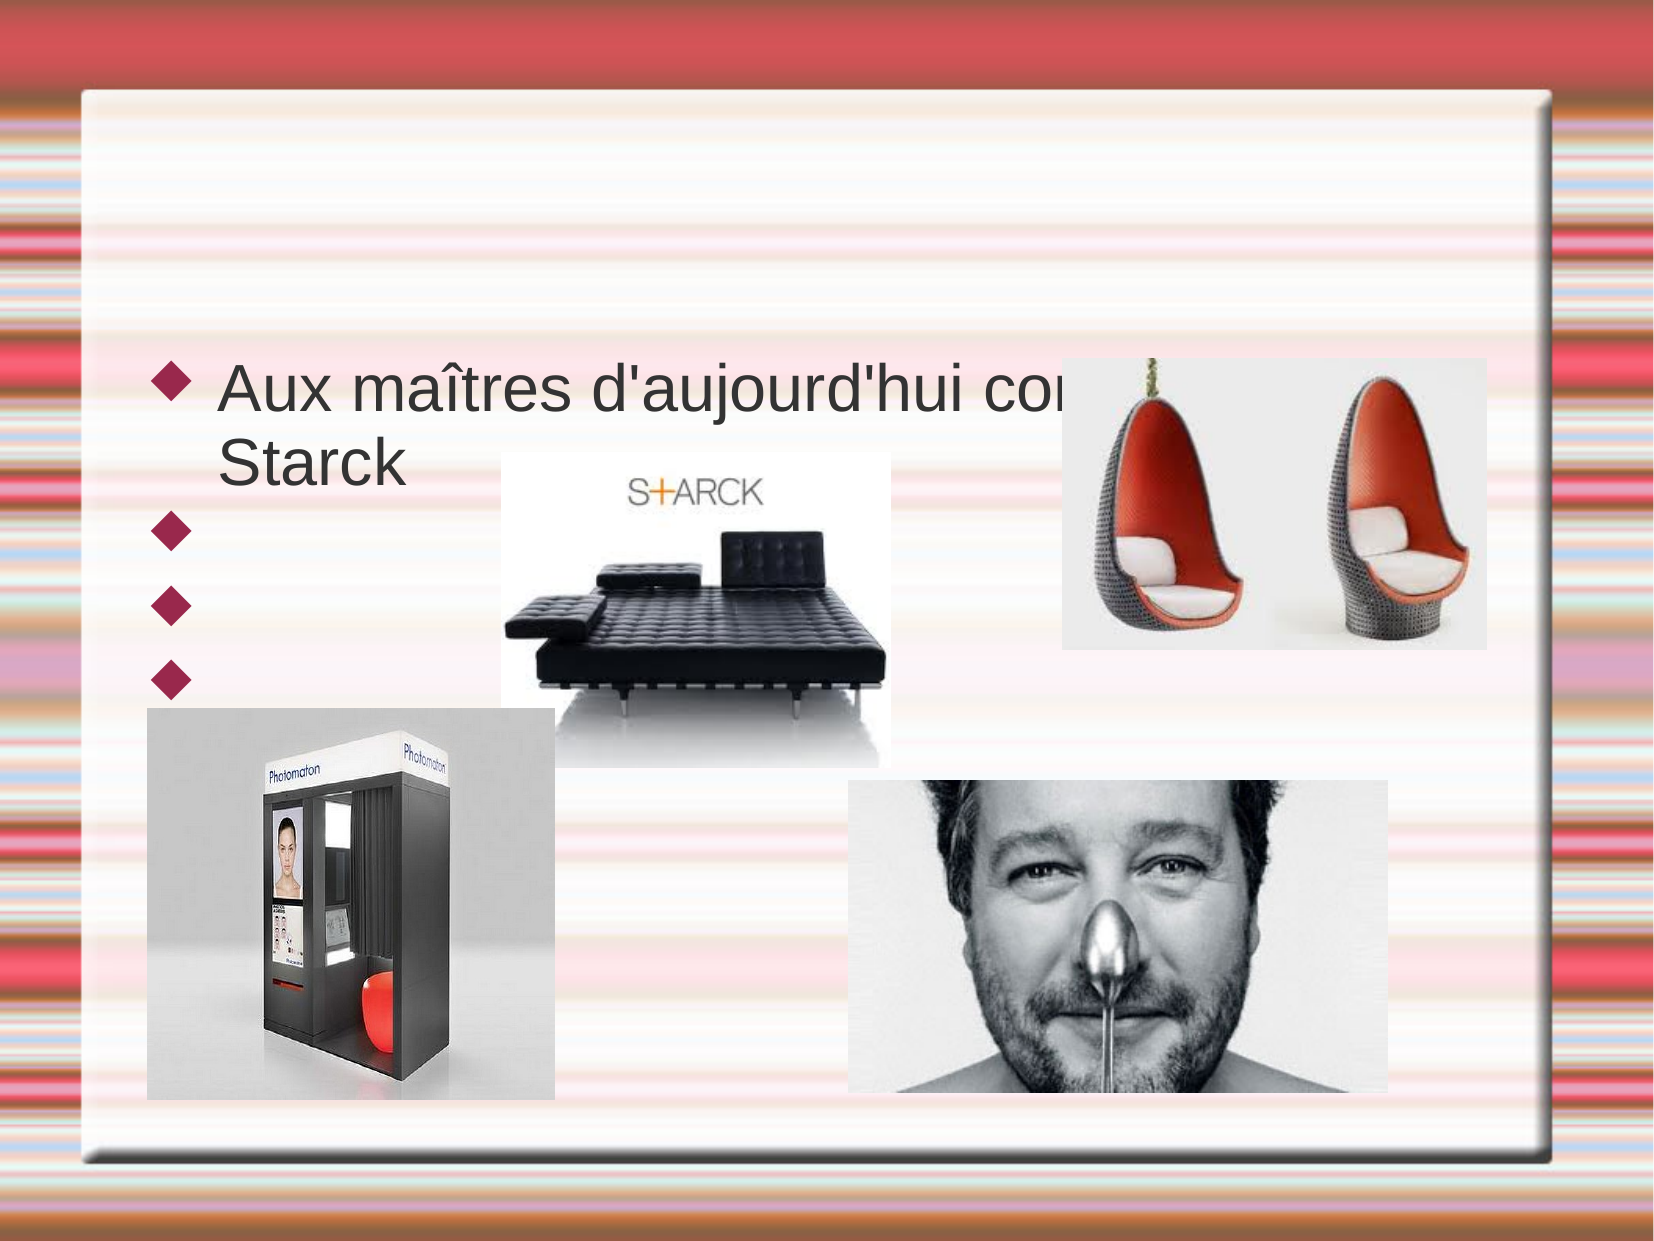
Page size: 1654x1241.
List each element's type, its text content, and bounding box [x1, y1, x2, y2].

picture [0, 0, 1654, 1241]
list Aux maîtres d'aujourd'hui comme Philippe Starck [134, 350, 1516, 1132]
